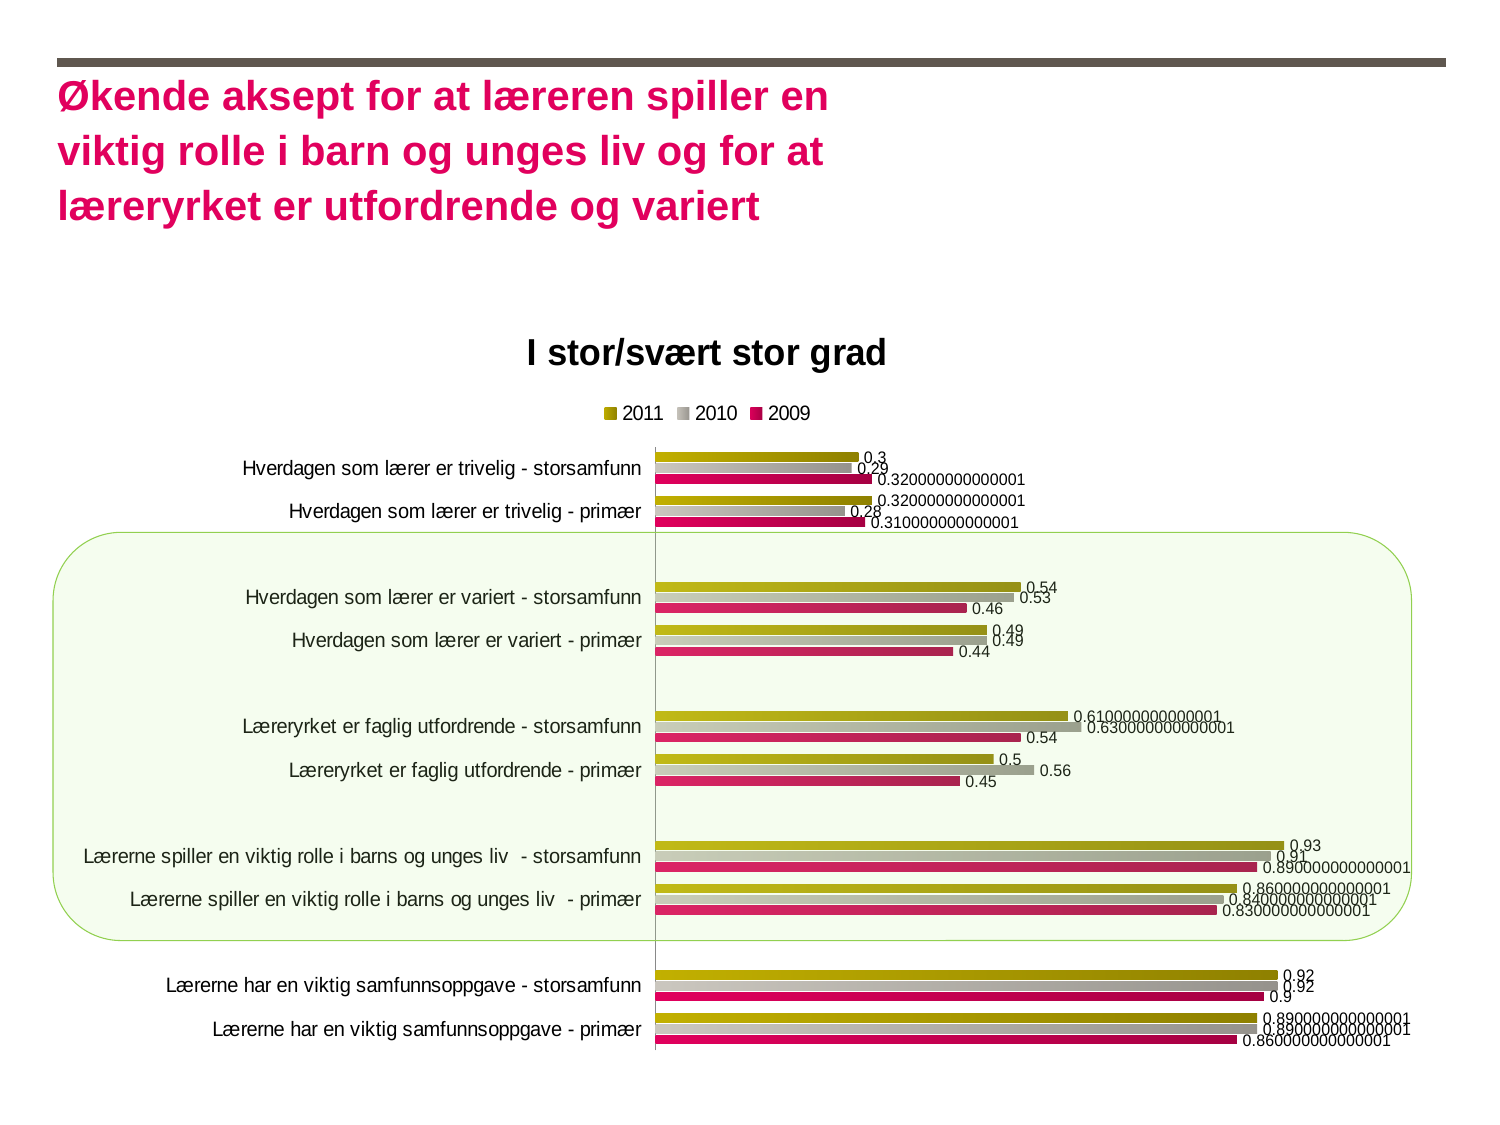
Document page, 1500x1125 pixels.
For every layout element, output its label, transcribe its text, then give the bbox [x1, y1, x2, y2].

chart [57, 881, 1412, 1066]
chart [57, 296, 1412, 591]
text_box [53, 532, 1412, 941]
text_box Økende aksept for at læreren spiller en viktig rolle i barn og unges liv og for at læreryrket er utfordrende og variert [57, 64, 939, 232]
